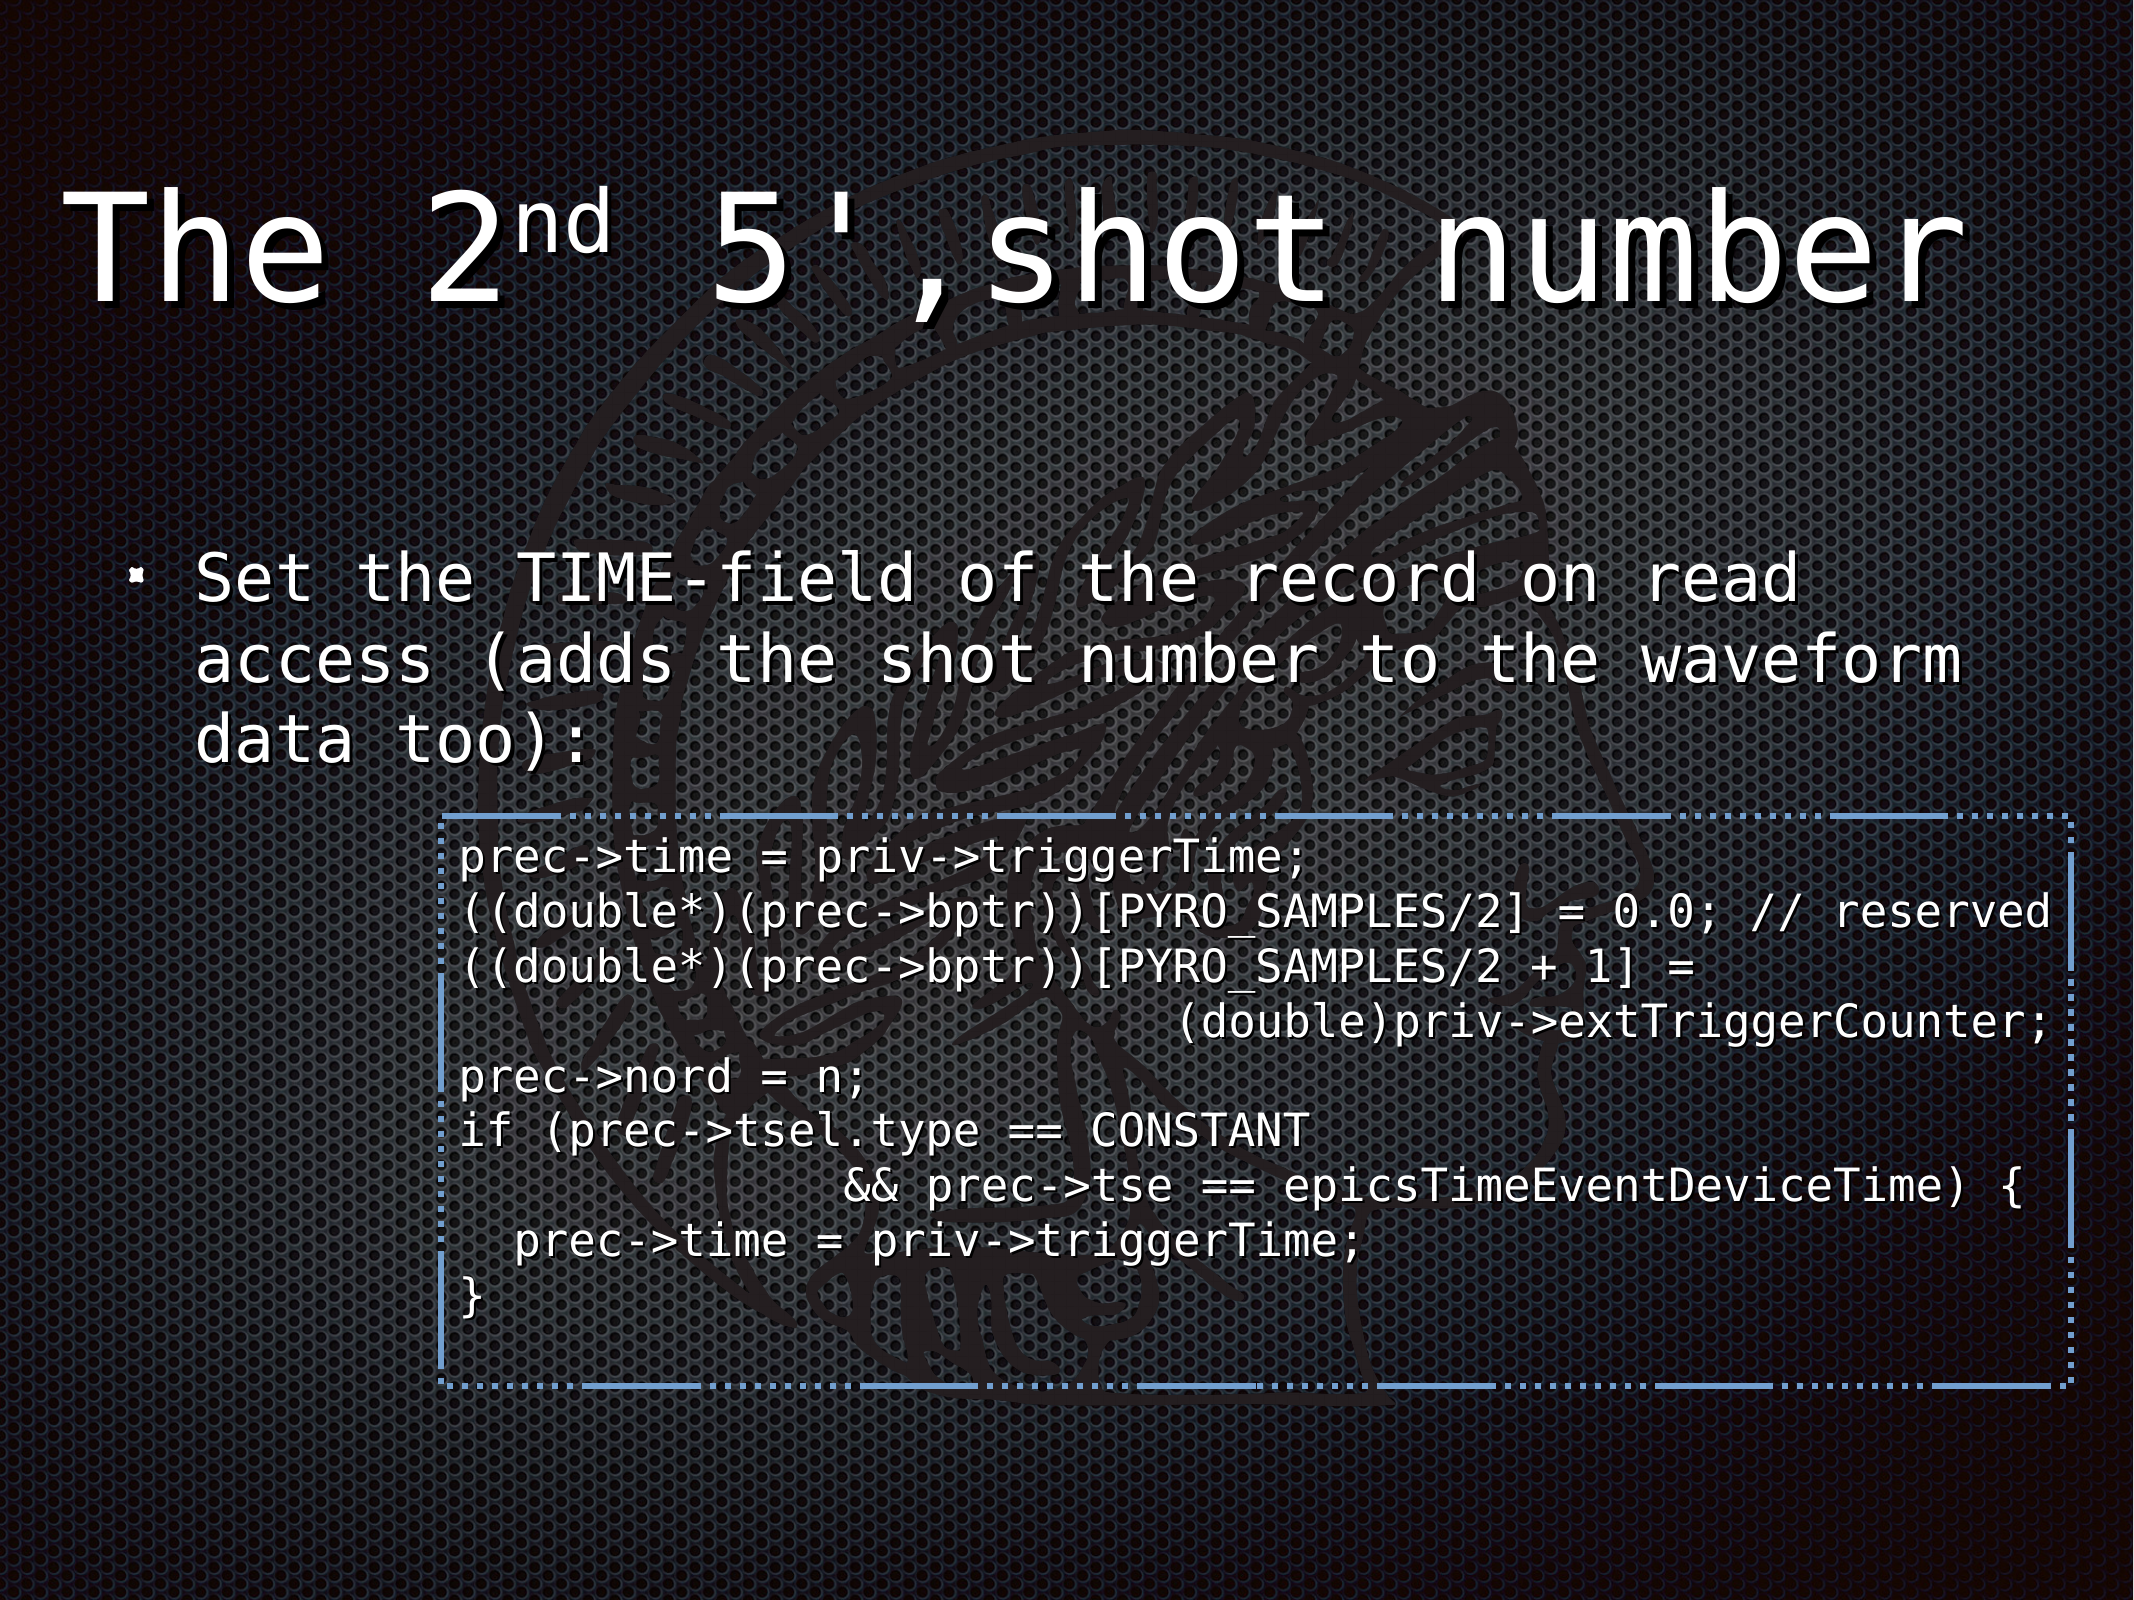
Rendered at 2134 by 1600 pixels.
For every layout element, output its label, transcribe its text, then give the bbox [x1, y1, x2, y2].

text_box prec->time = priv->triggerTime; ((double*)(prec->bptr))[PYRO_SAMPLES/2] = 0.0; // reserved ((double*)(prec->bptr))[PYRO_SAMPLES/2 + 1] = (double)priv->extTriggerCounter; prec->nord = n; if (prec->tsel.type == CONSTANT && prec->tse == epicsTimeEventDeviceTime) { prec->time = priv->triggerTime; } [440, 815, 2072, 1387]
list Set the TIME-field of the record on read access (adds the shot number to the waveform data too): [129, 422, 2005, 888]
title The 2nd 5',shot number [60, 41, 2071, 442]
picture [0, 0, 2134, 1600]
